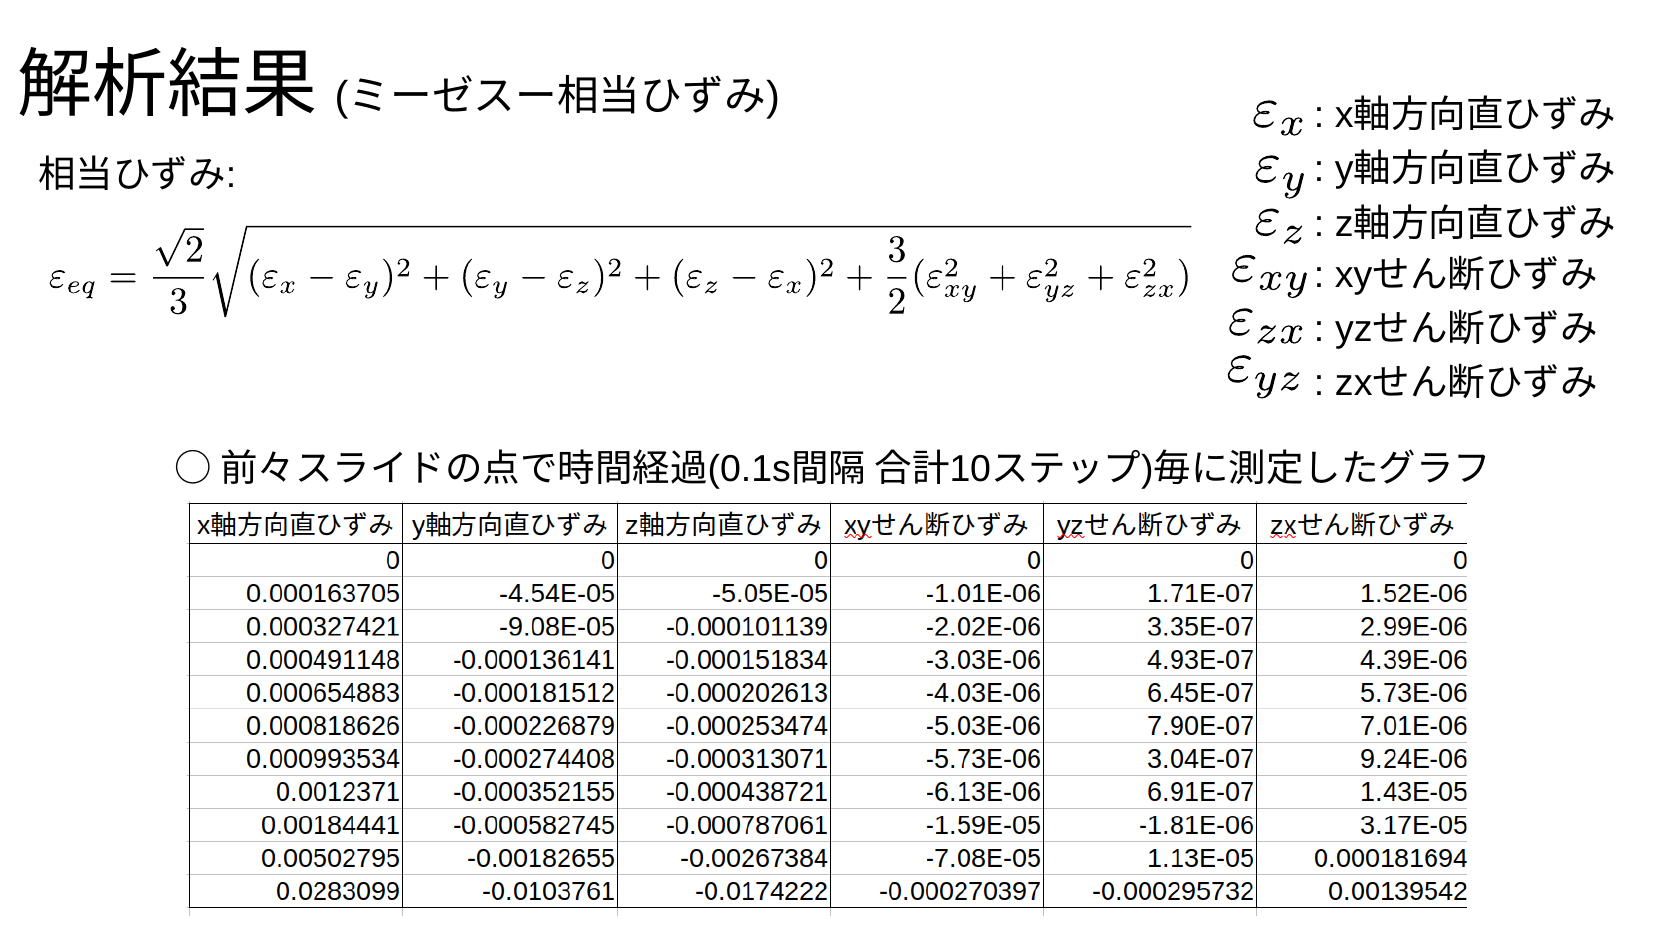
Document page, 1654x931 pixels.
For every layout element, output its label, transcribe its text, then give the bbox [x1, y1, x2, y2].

text_box : xyせん断ひずみ : yzせん断ひずみ : zxせん断ひずみ [1299, 236, 1654, 498]
picture [1228, 252, 1299, 301]
picture [47, 224, 1193, 319]
picture [1225, 306, 1299, 346]
text_box : x軸方向直ひずみ : y軸方向直ひずみ : z軸方向直ひずみ [1299, 76, 1654, 236]
picture [186, 609, 1467, 916]
picture [1251, 153, 1299, 201]
text_box 相当ひずみ: [23, 136, 910, 213]
picture [1251, 206, 1299, 247]
title 解析結果 (ミーゼスー相当ひずみ) [17, 0, 821, 187]
picture [1224, 353, 1299, 401]
text_box ○ 前々スライドの点で時間経過(0.1s間隔 合計10ステップ)毎に測定したグラフ [159, 430, 1601, 609]
picture [1251, 100, 1299, 136]
